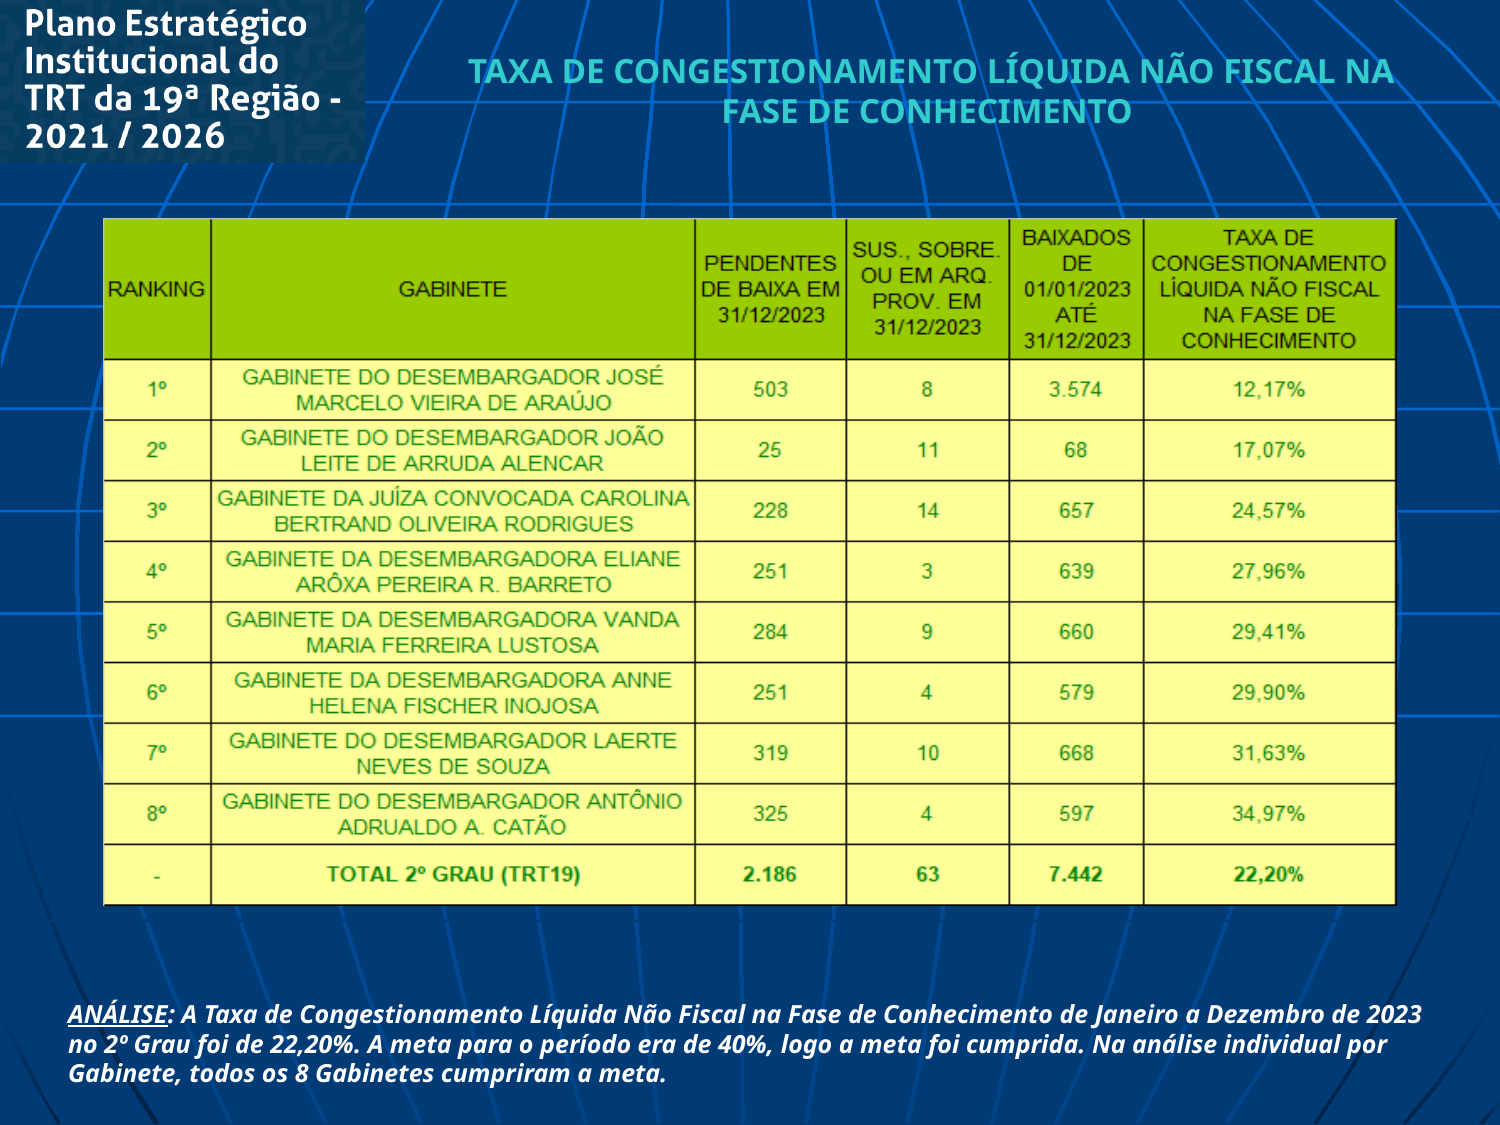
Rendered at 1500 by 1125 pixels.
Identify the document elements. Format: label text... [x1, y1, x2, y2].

picture [0, 0, 365, 163]
text_box ANÁLISE: A Taxa de Congestionamento Líquida Não Fiscal na Fase de Conhecimento de Janeiro a Dezembro de 2023 no 2º Grau foi de 22,20%. A meta para o período era de 40%, logo a meta foi cumprida. Na análise individual por Gabinete, todos os 8 Gabinetes cumpriram a meta. [53, 990, 1459, 1125]
picture [103, 218, 1397, 906]
text_box TAXA DE CONGESTIONAMENTO LÍQUIDA NÃO FISCAL NA FASE DE CONHECIMENTO [407, 42, 1448, 138]
